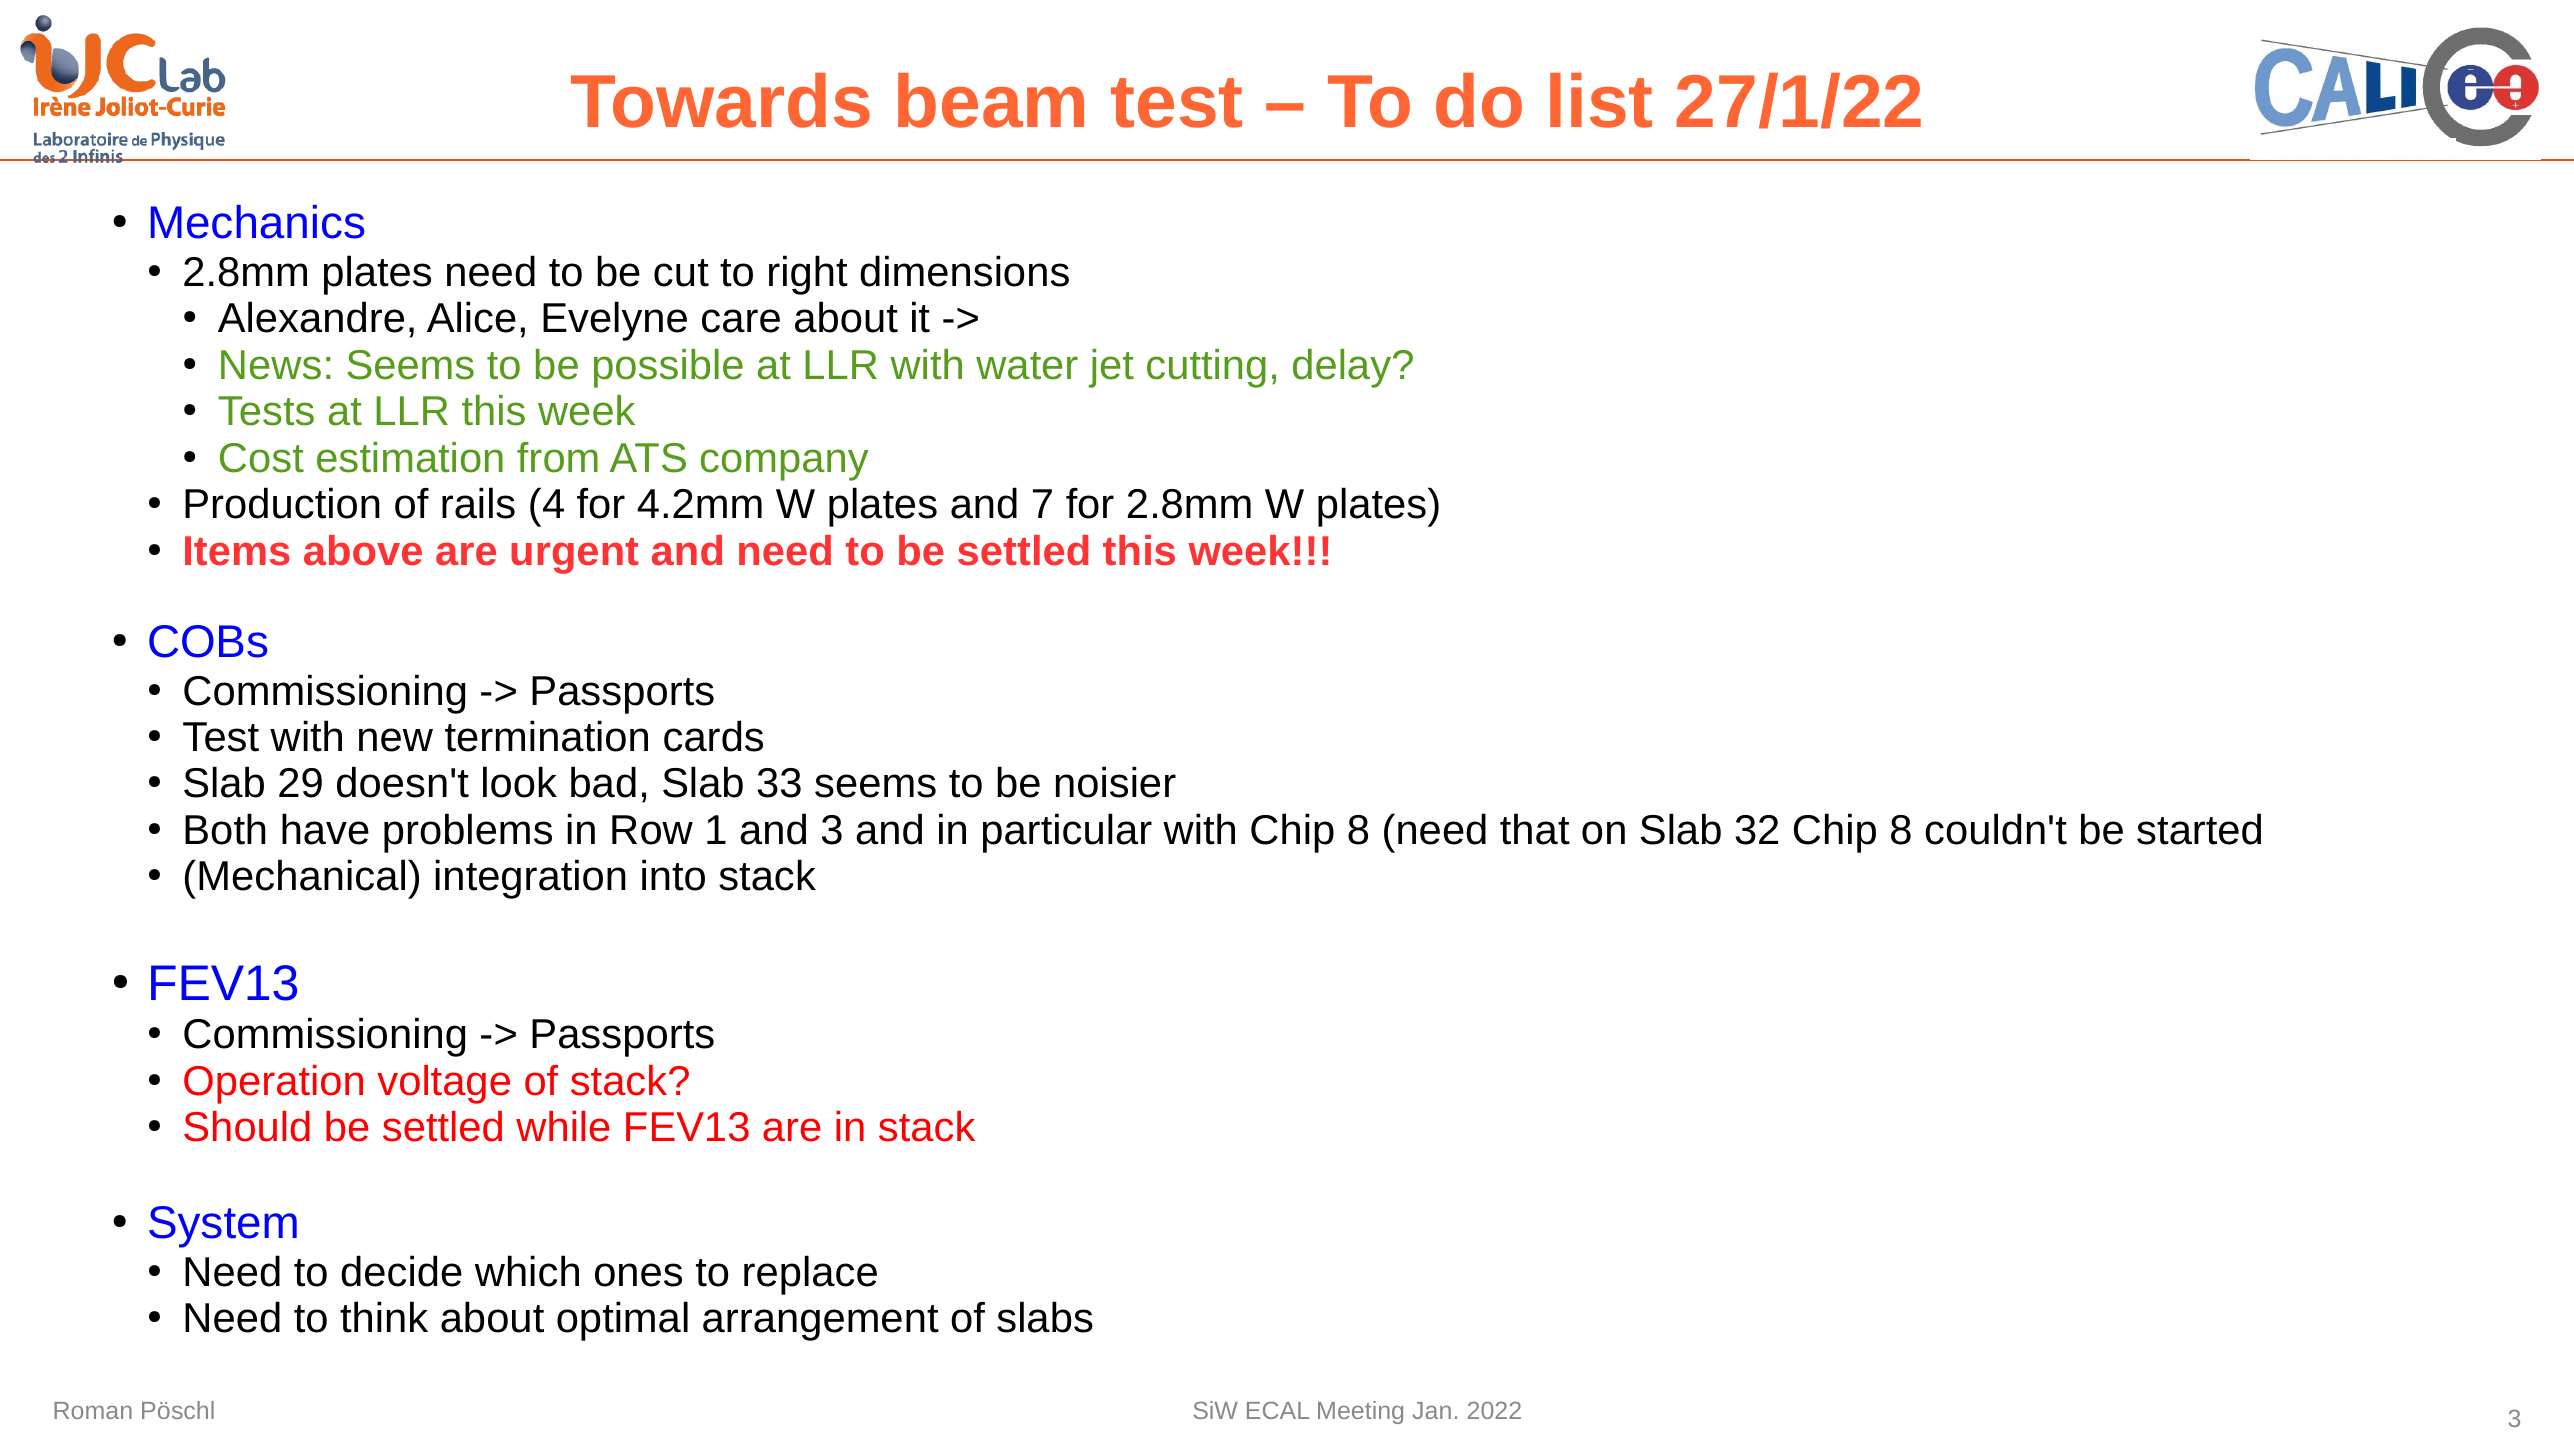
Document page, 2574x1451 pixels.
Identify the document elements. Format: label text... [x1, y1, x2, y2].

picture [4, 0, 241, 178]
picture [2250, 22, 2541, 160]
title Towards beam test – To do list 27/1/22 [90, 53, 2407, 151]
text_box Mechanics 2.8mm plates need to be cut to right dimensions Alexandre, Alice, Evelyne care about it -> News: Seems to be possible at LLR with water jet cutting, delay? Tests at LLR this week Cost estimation from ATS company Production of rails (4 for 4.2mm W plates and 7 for 2.8mm W plates) Items above are urgent and need to be settled this week!!! COBs Commissioning -> Passports Test with new termination cards Slab 29 doesn't look bad, Slab 33 seems to be noisier Both have problems in Row 1 and 3 and in particular with Chip 8 (need that on Slab 32 Chip 8 couldn't be started (Mechanical) integration into stack FEV13 Commissioning -> Passports Operation voltage of stack? Should be settled while FEV13 are in stack System Need to decide which ones to replace Need to think about optimal arrangement of slabs [96, 190, 2289, 1447]
